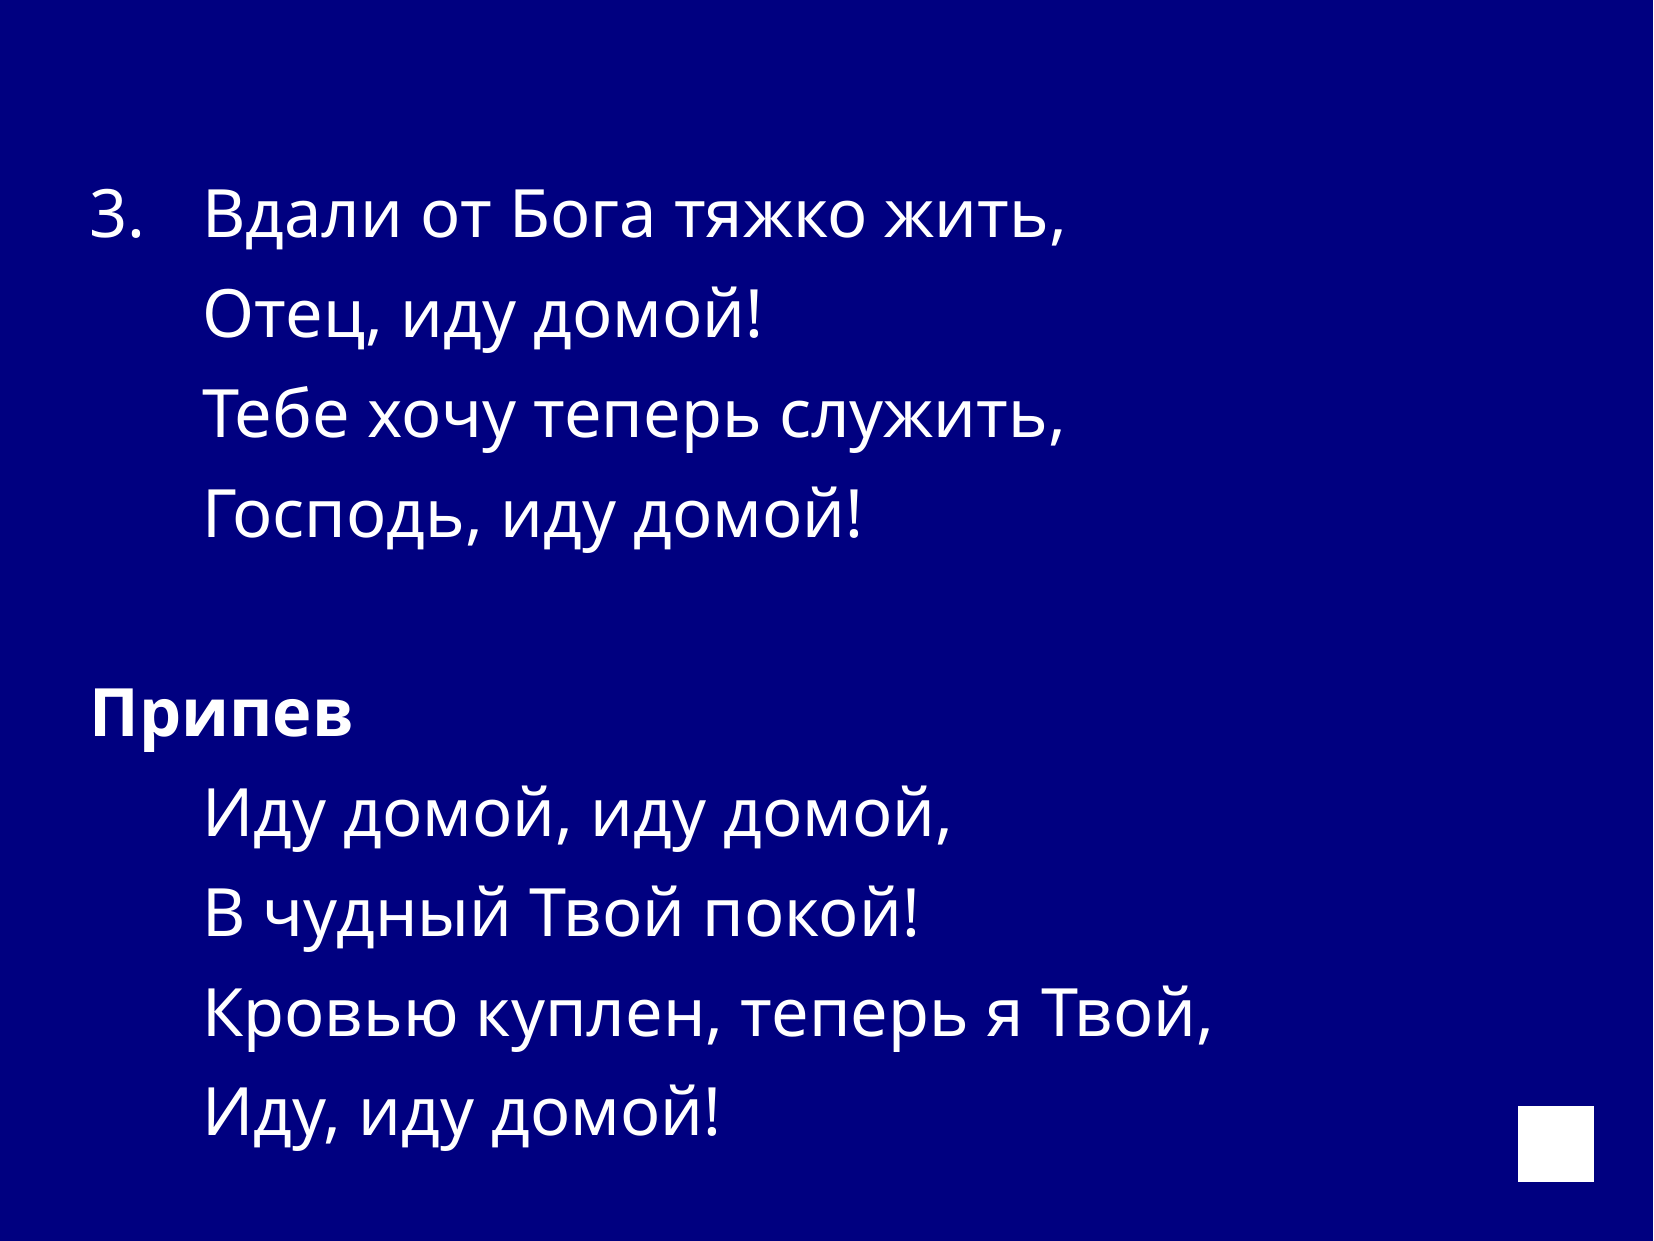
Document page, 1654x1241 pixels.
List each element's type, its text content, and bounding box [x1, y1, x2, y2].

text_box 3. Вдали от Бога тяжко жить, Отец, иду домой! Тебе хочу теперь служить, Господь, иду домой! Припев Иду домой, иду домой, В чудный Твой покой! Кровью куплен, теперь я Твой, Иду, иду домой! [75, 150, 1576, 1163]
text_box [1518, 1106, 1594, 1182]
